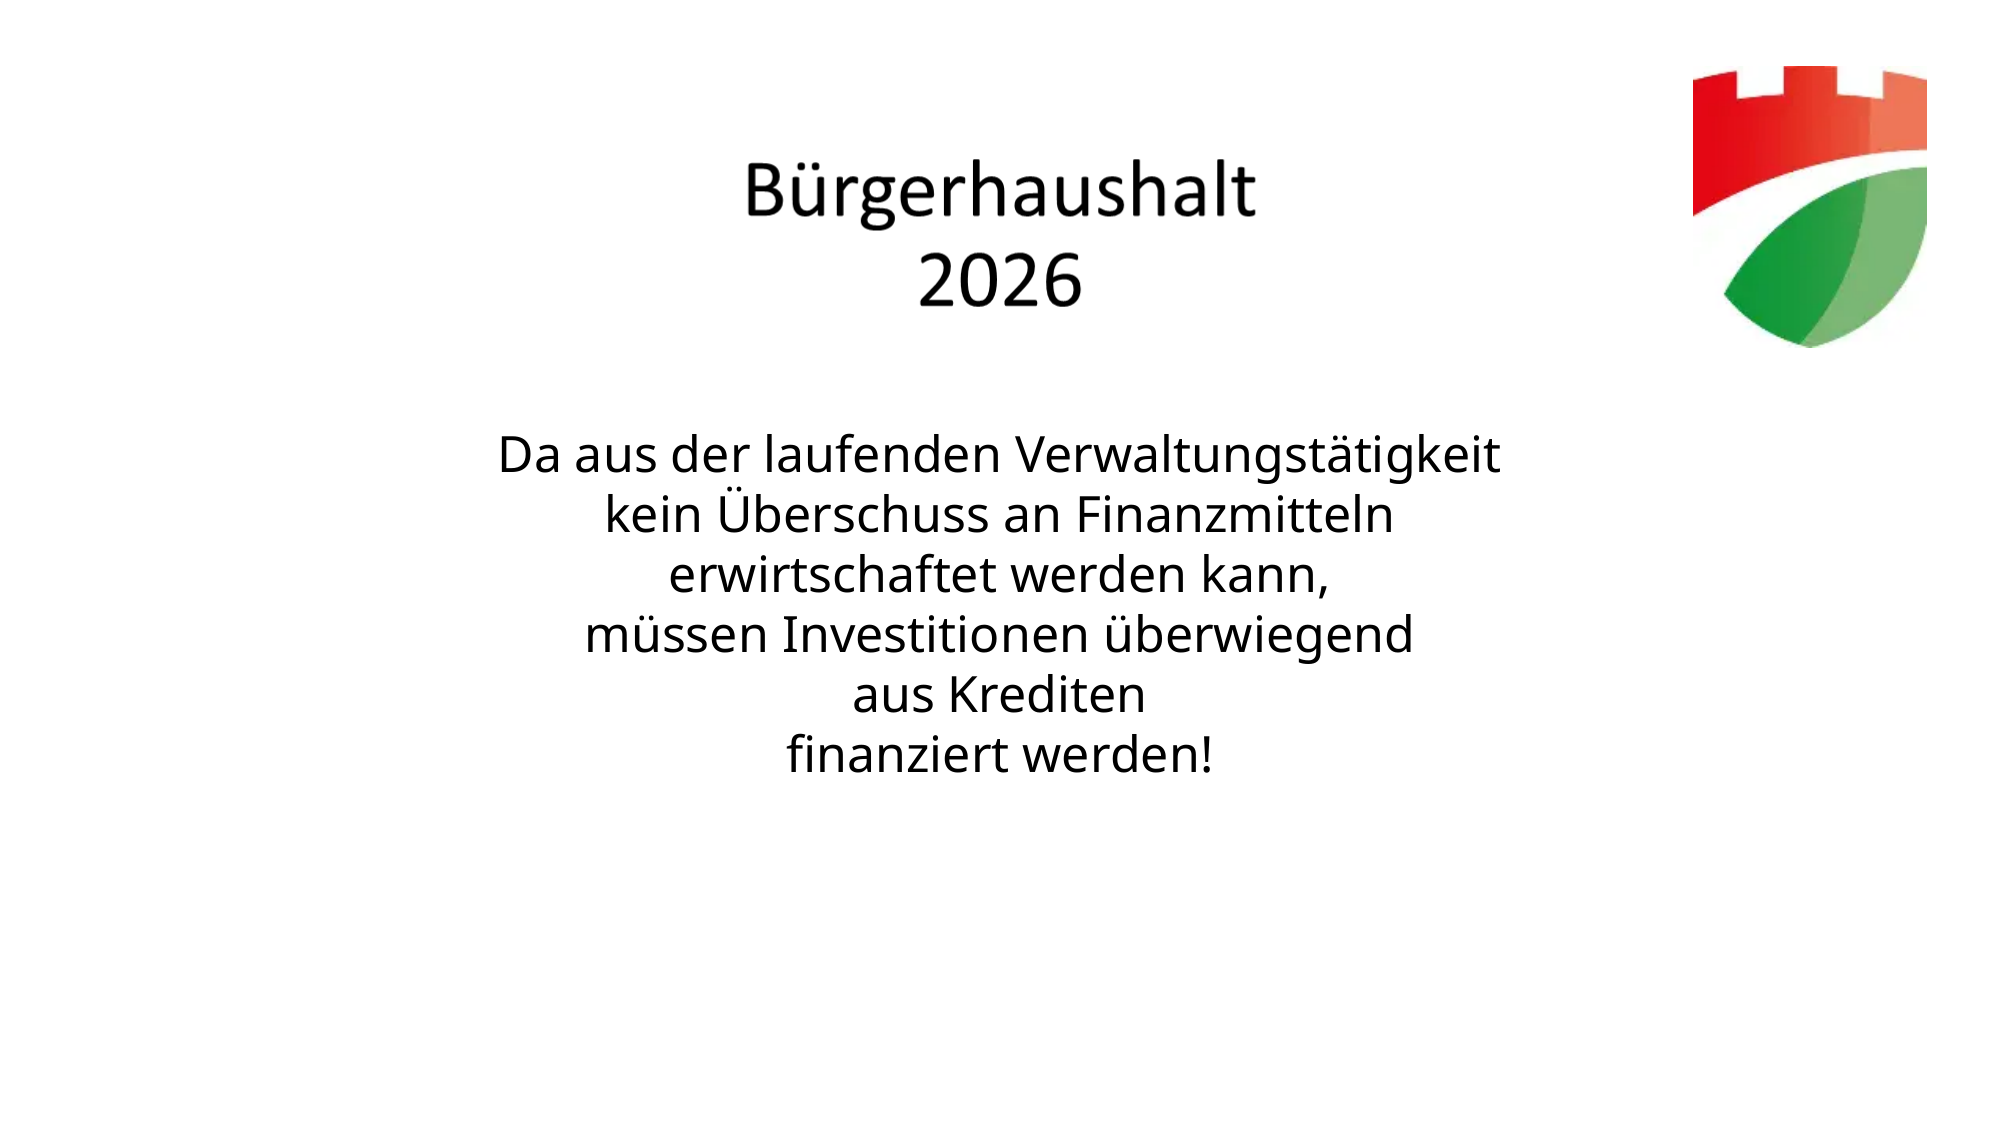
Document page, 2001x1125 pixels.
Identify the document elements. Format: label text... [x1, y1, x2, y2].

picture [249, 33, 1927, 426]
text_box Da aus der laufenden Verwaltungstätigkeit kein Überschuss an Finanzmitteln erwirtschaftet werden kann, müssen Investitionen überwiegend aus Krediten finanziert werden! [539, 414, 1461, 794]
